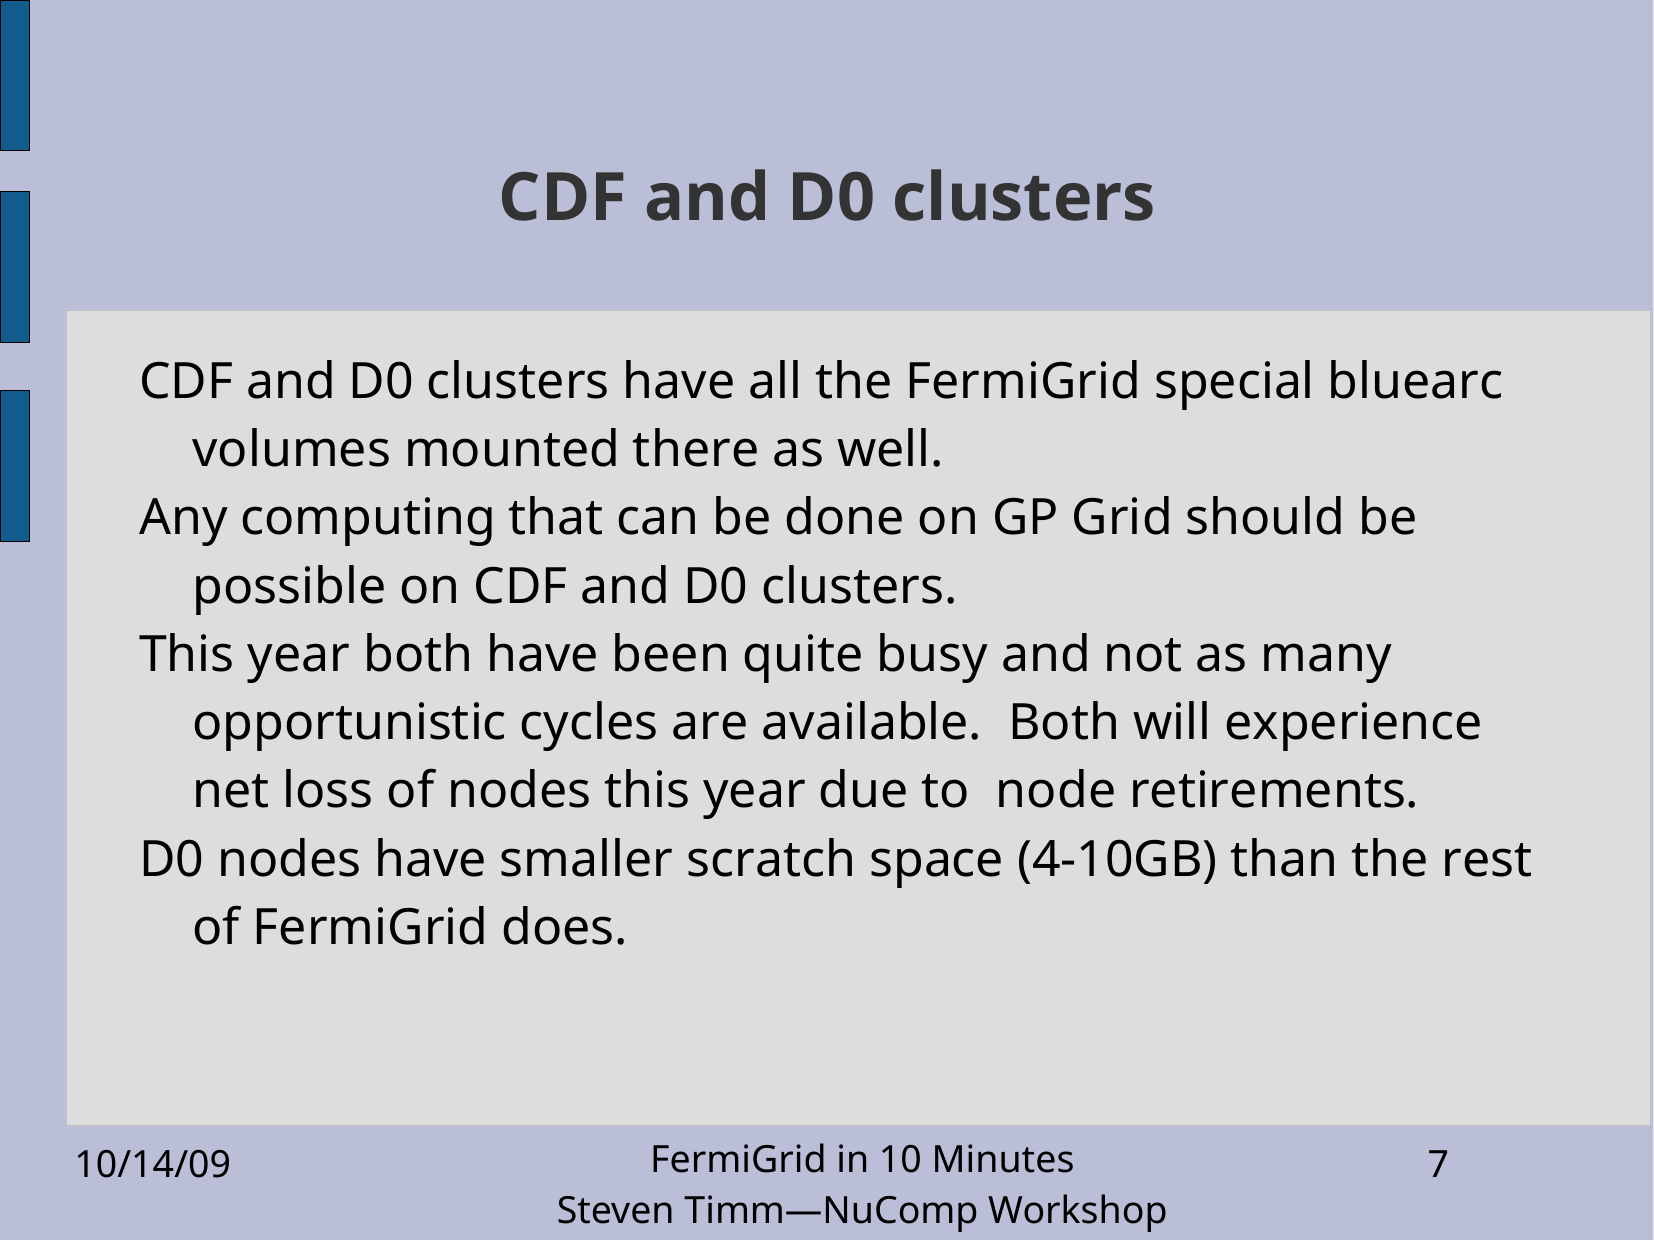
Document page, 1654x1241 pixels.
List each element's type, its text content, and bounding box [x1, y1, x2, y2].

title CDF and D0 clusters [121, 98, 1534, 291]
list CDF and D0 clusters have all the FermiGrid special bluearc volumes mounted there as well. Any computing that can be done on GP Grid should be possible on CDF and D0 clusters. This year both have been quite busy and not as many opportunistic cycles are available. Both will experience net loss of nodes this year due to node retirements. D0 nodes have smaller scratch space (4-10GB) than the rest of FermiGrid does. [121, 344, 1534, 1112]
